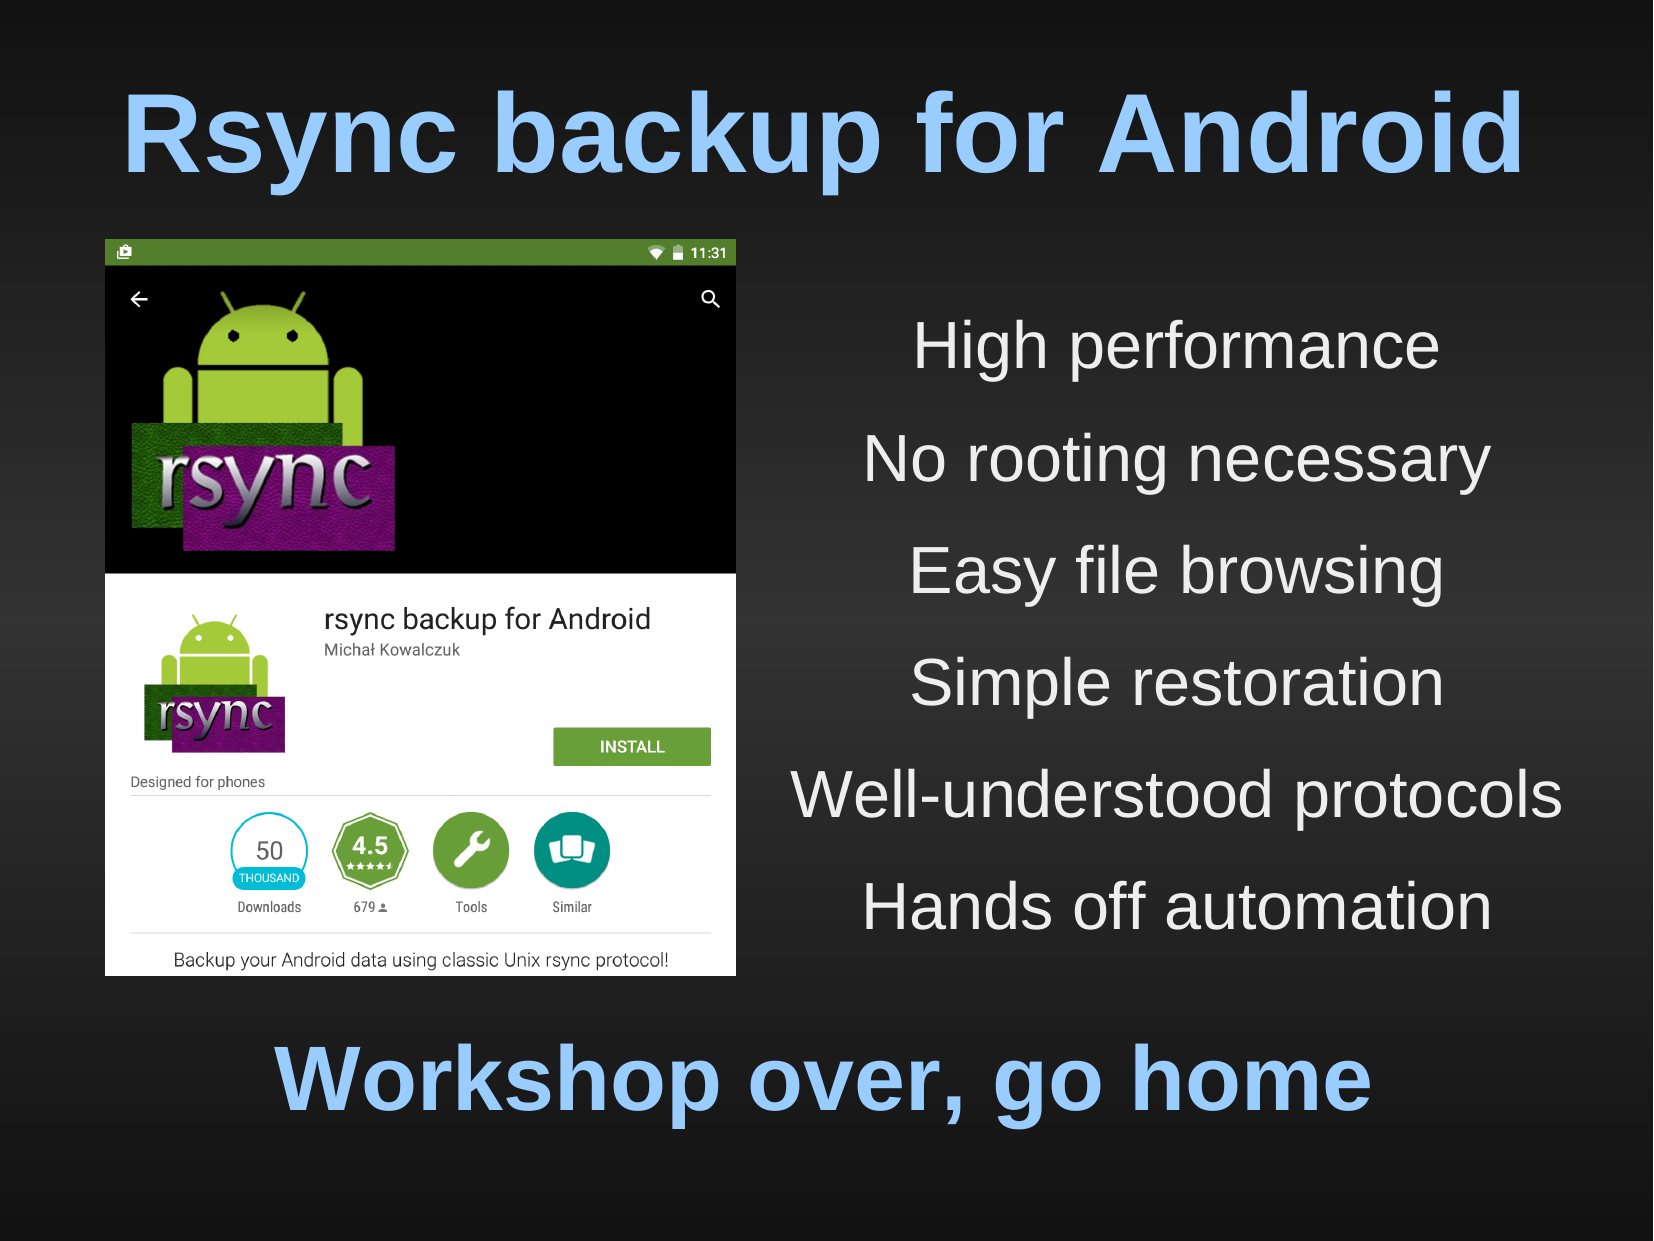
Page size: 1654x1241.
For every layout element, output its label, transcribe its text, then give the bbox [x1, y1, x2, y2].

title Workshop over, go home [0, 975, 1651, 1183]
picture [105, 239, 736, 976]
title Rsync backup for Android [0, 30, 1651, 238]
title High performance No rooting necessary Easy file browsing Simple restoration Well-understood protocols Hands off automation [780, 289, 1576, 926]
list [736, 325, 1506, 975]
